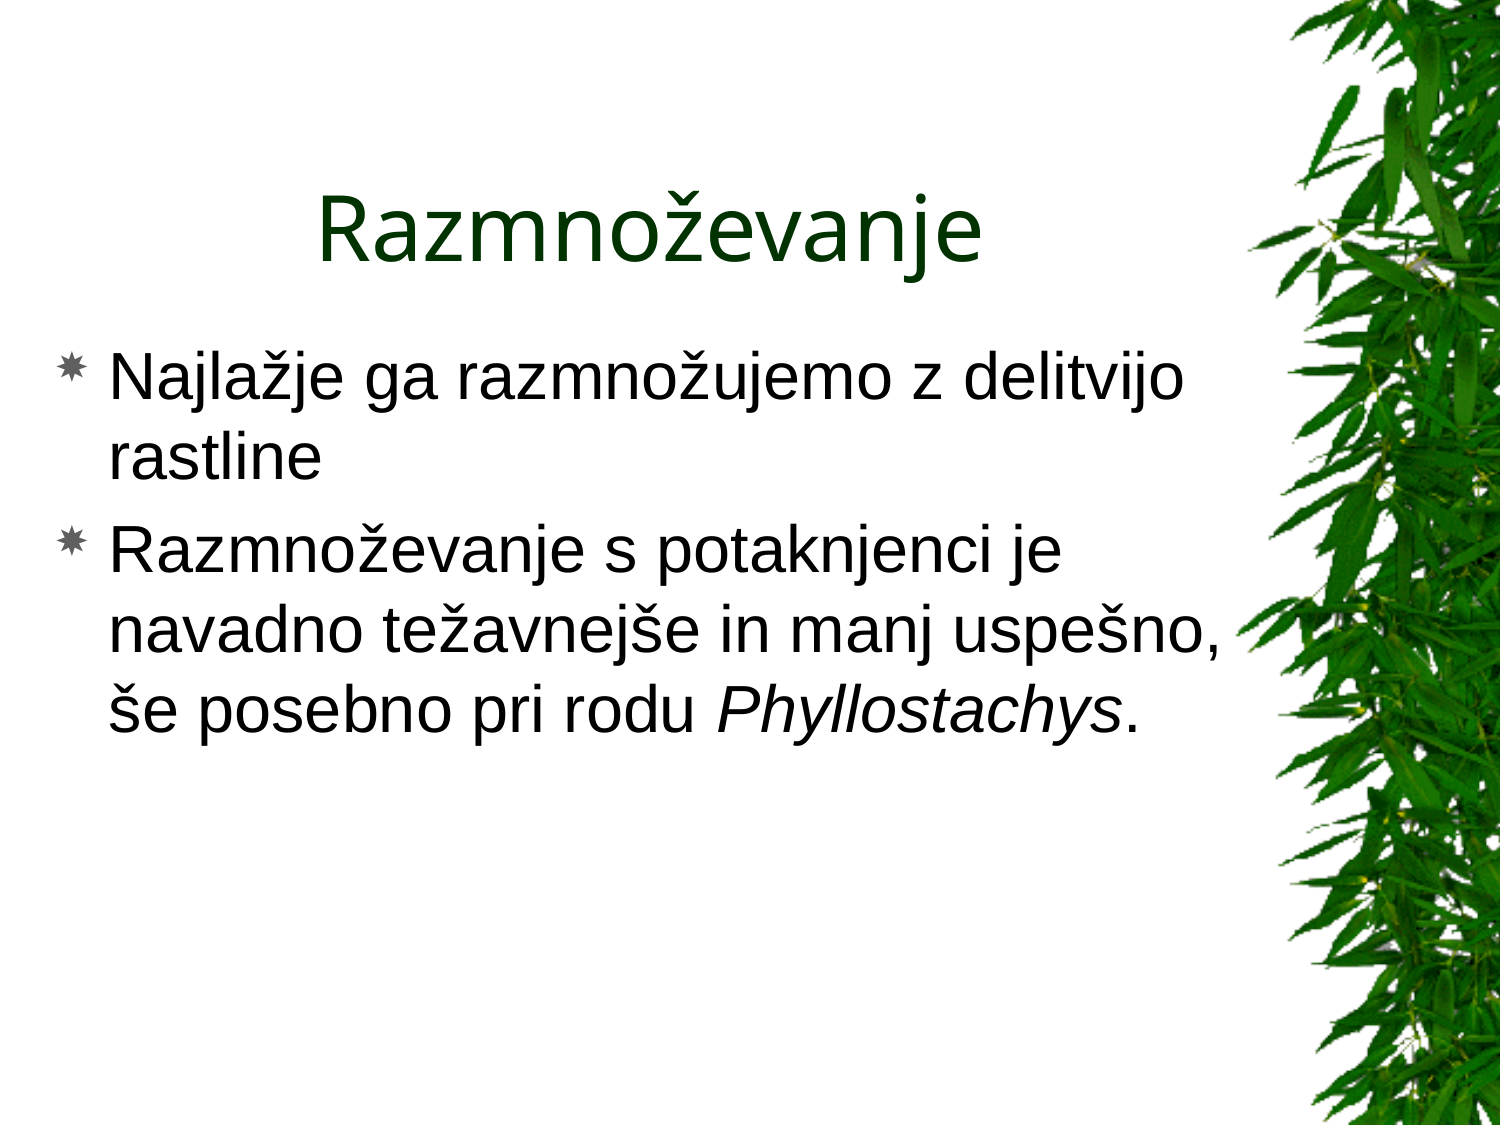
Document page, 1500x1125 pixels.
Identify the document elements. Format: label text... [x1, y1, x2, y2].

picture [1206, 0, 1500, 1125]
list Najlažje ga razmnožujemo z delitvijo rastline Razmnoževanje s potaknjenci je navadno težavnejše in manj uspešno, še posebno pri rodu Phyllostachys. [37, 324, 1275, 1000]
title Razmnoževanje [37, 162, 1263, 288]
